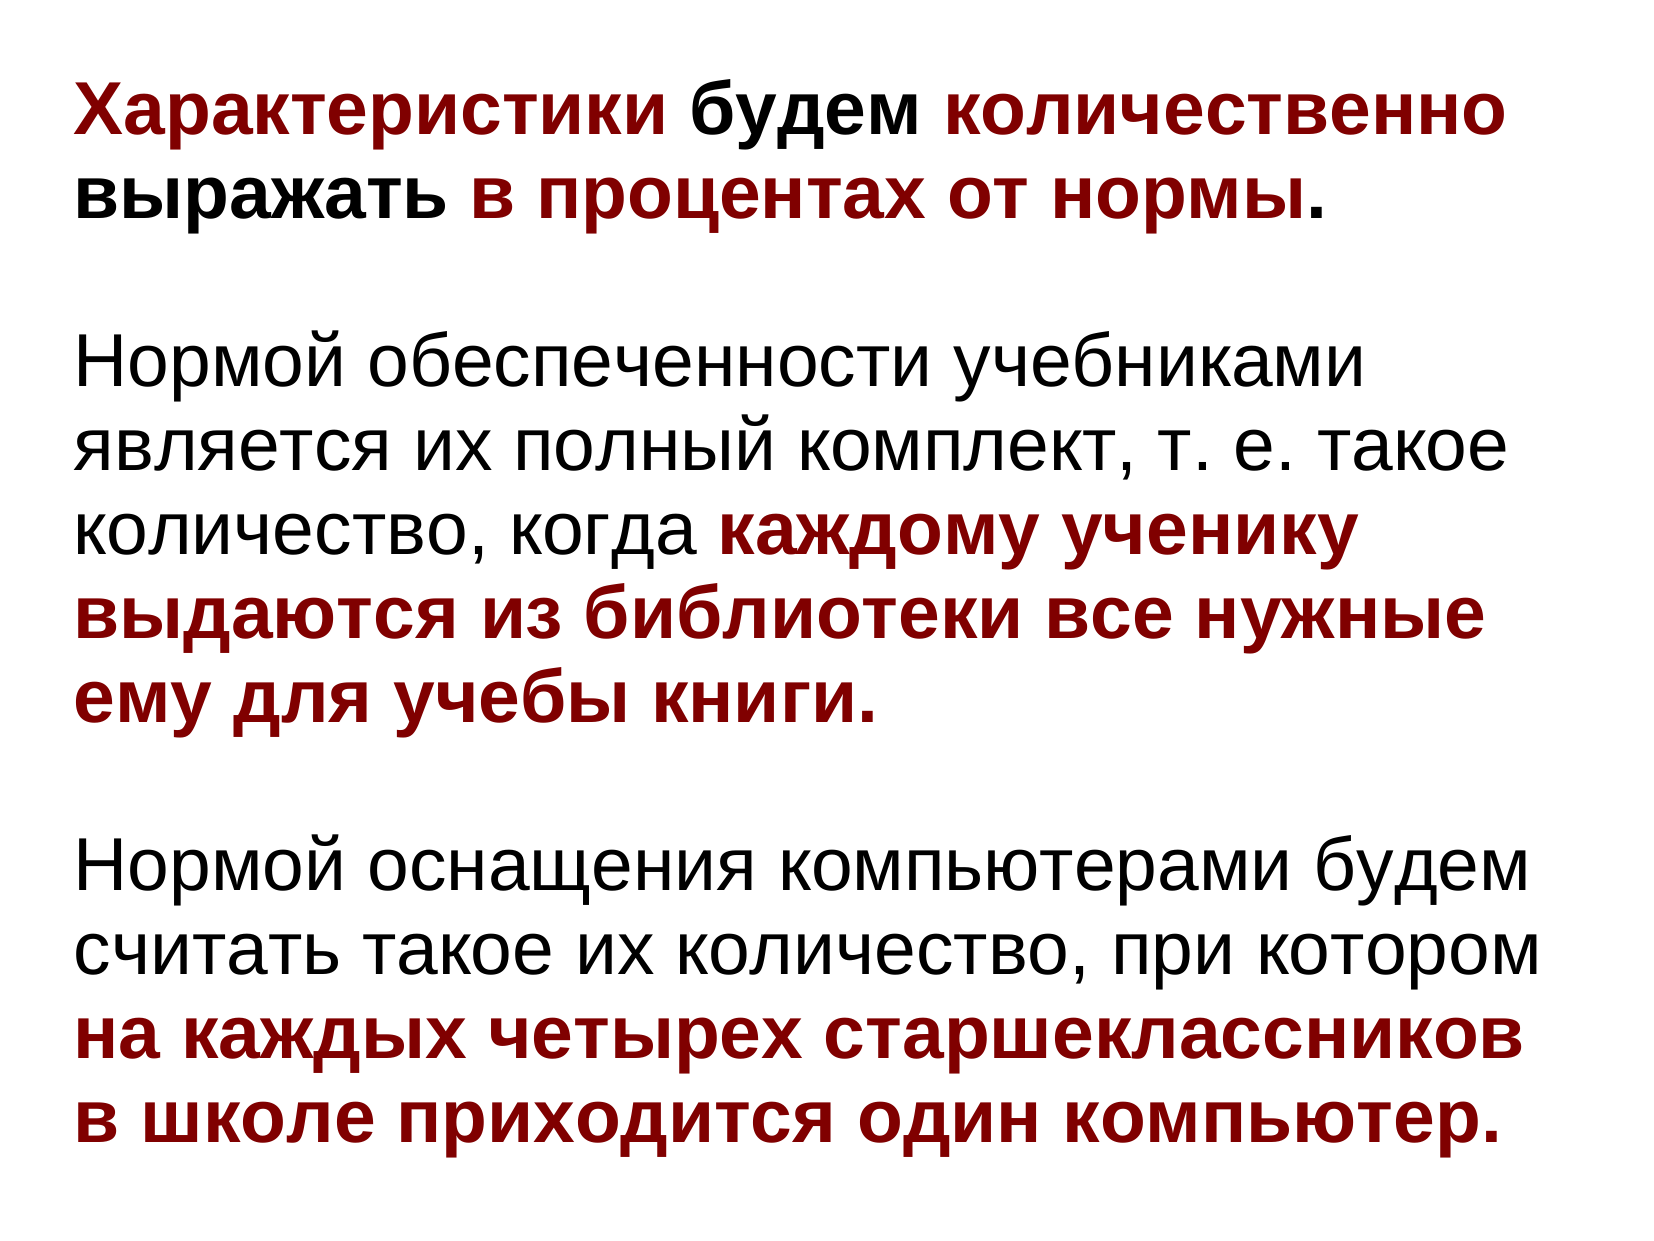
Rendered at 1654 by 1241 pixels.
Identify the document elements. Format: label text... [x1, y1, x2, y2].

text_box Характеристики будем количественно выражать в процентах от нормы. Нормой обеспеченности учебниками является их полный комплект, т. е. такое количество, когда каждому ученику выдаются из библиотеки все нужные ему для учебы книги. Нормой оснащения компьютерами будем считать такое их количество, при котором на каждых четырех старшеклассников в школе приходится один компьютер. [59, 59, 1595, 1166]
